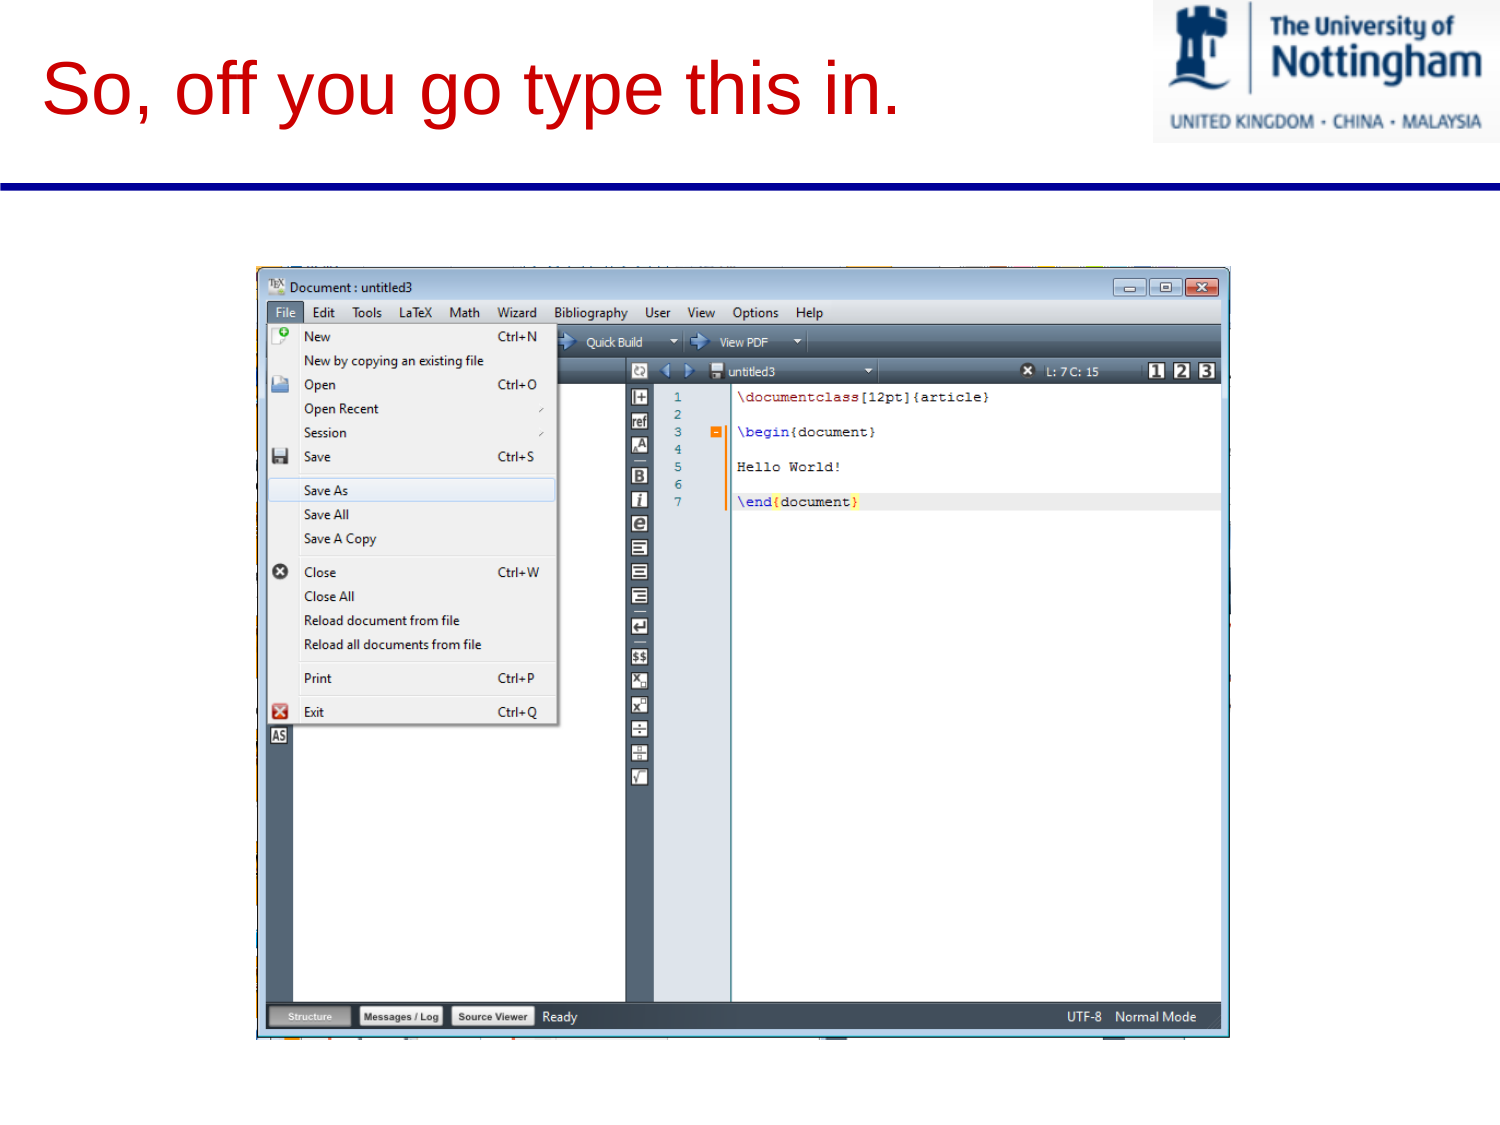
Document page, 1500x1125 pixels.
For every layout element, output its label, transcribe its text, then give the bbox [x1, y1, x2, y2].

text_box So, off you go type this in. [27, 39, 1147, 222]
picture [1153, 0, 1500, 143]
picture [256, 266, 1231, 1040]
